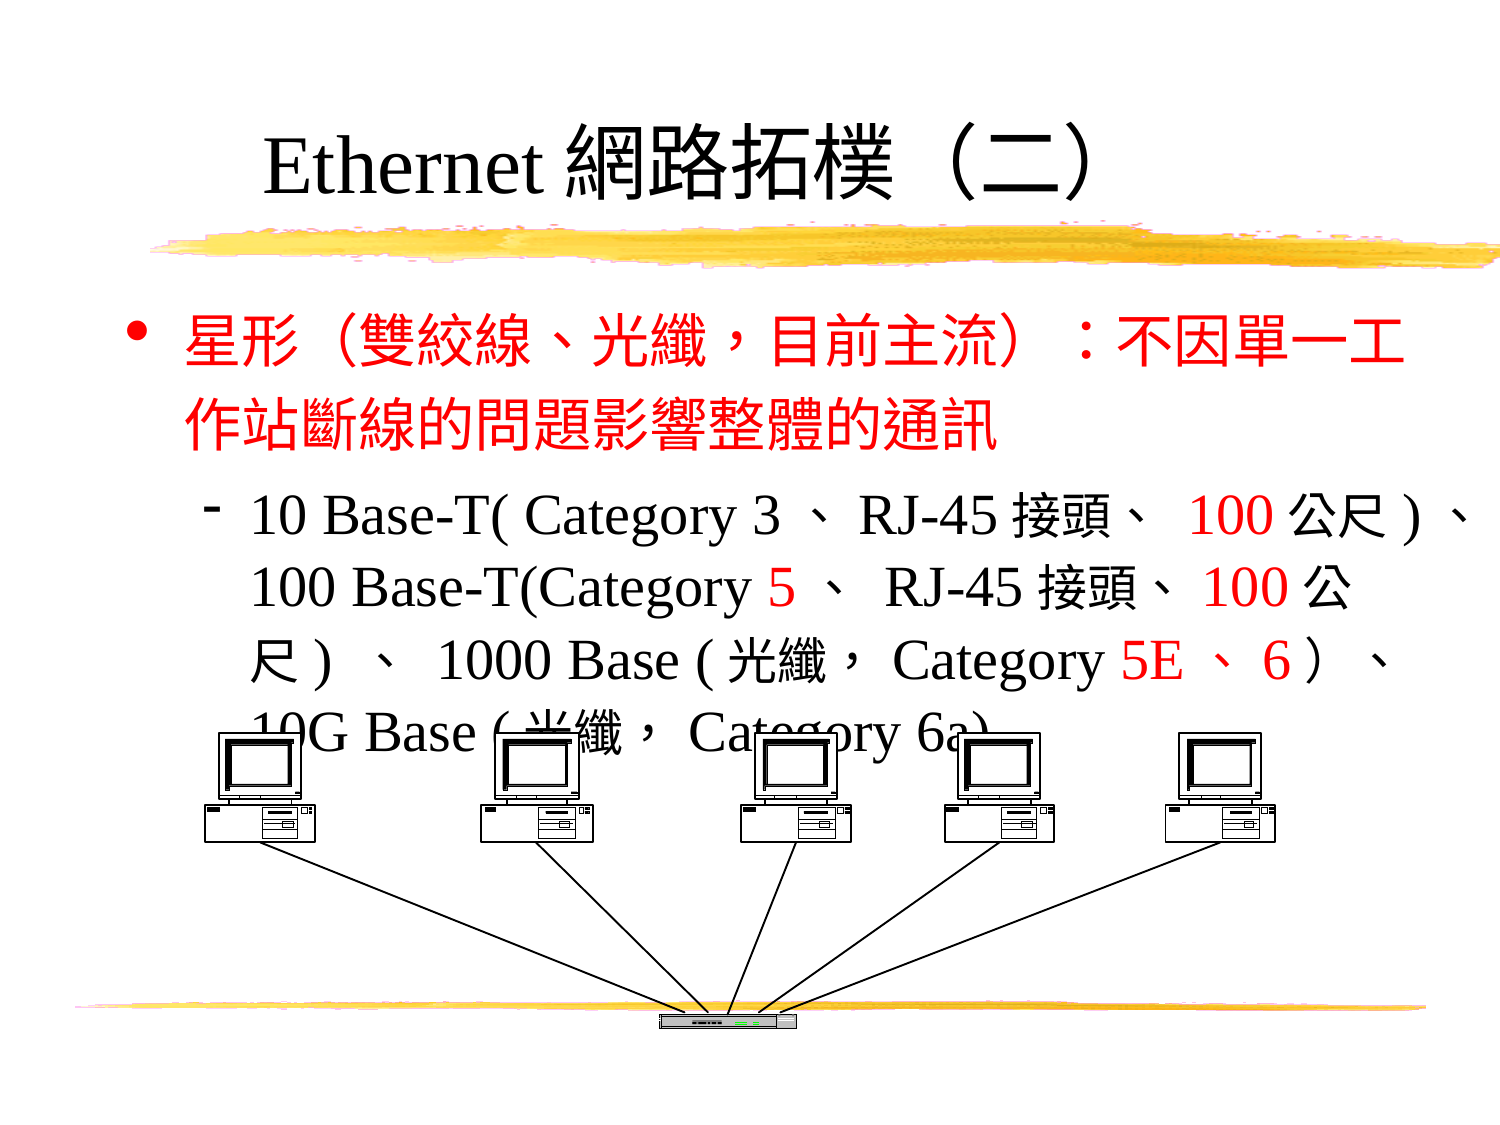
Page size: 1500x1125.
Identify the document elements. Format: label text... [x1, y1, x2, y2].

picture [75, 999, 152, 1013]
picture [150, 215, 1500, 279]
picture [1328, 999, 1426, 1013]
chart [152, 725, 1328, 1083]
list 星形（雙絞線、光纖，目前主流）：不因單一工作站斷線的問題影響整體的通訊 10 Base-T( Category 3、RJ-45接頭、 100公尺)、100 Base-T(Category 5、 RJ-45接頭、100公尺) 、 1000 Base (光纖，Category 5E、6）、10G Base (光纖，Category 6a) [112, 287, 1440, 977]
title Ethernet網路拓樸（二） [66, 23, 1342, 225]
